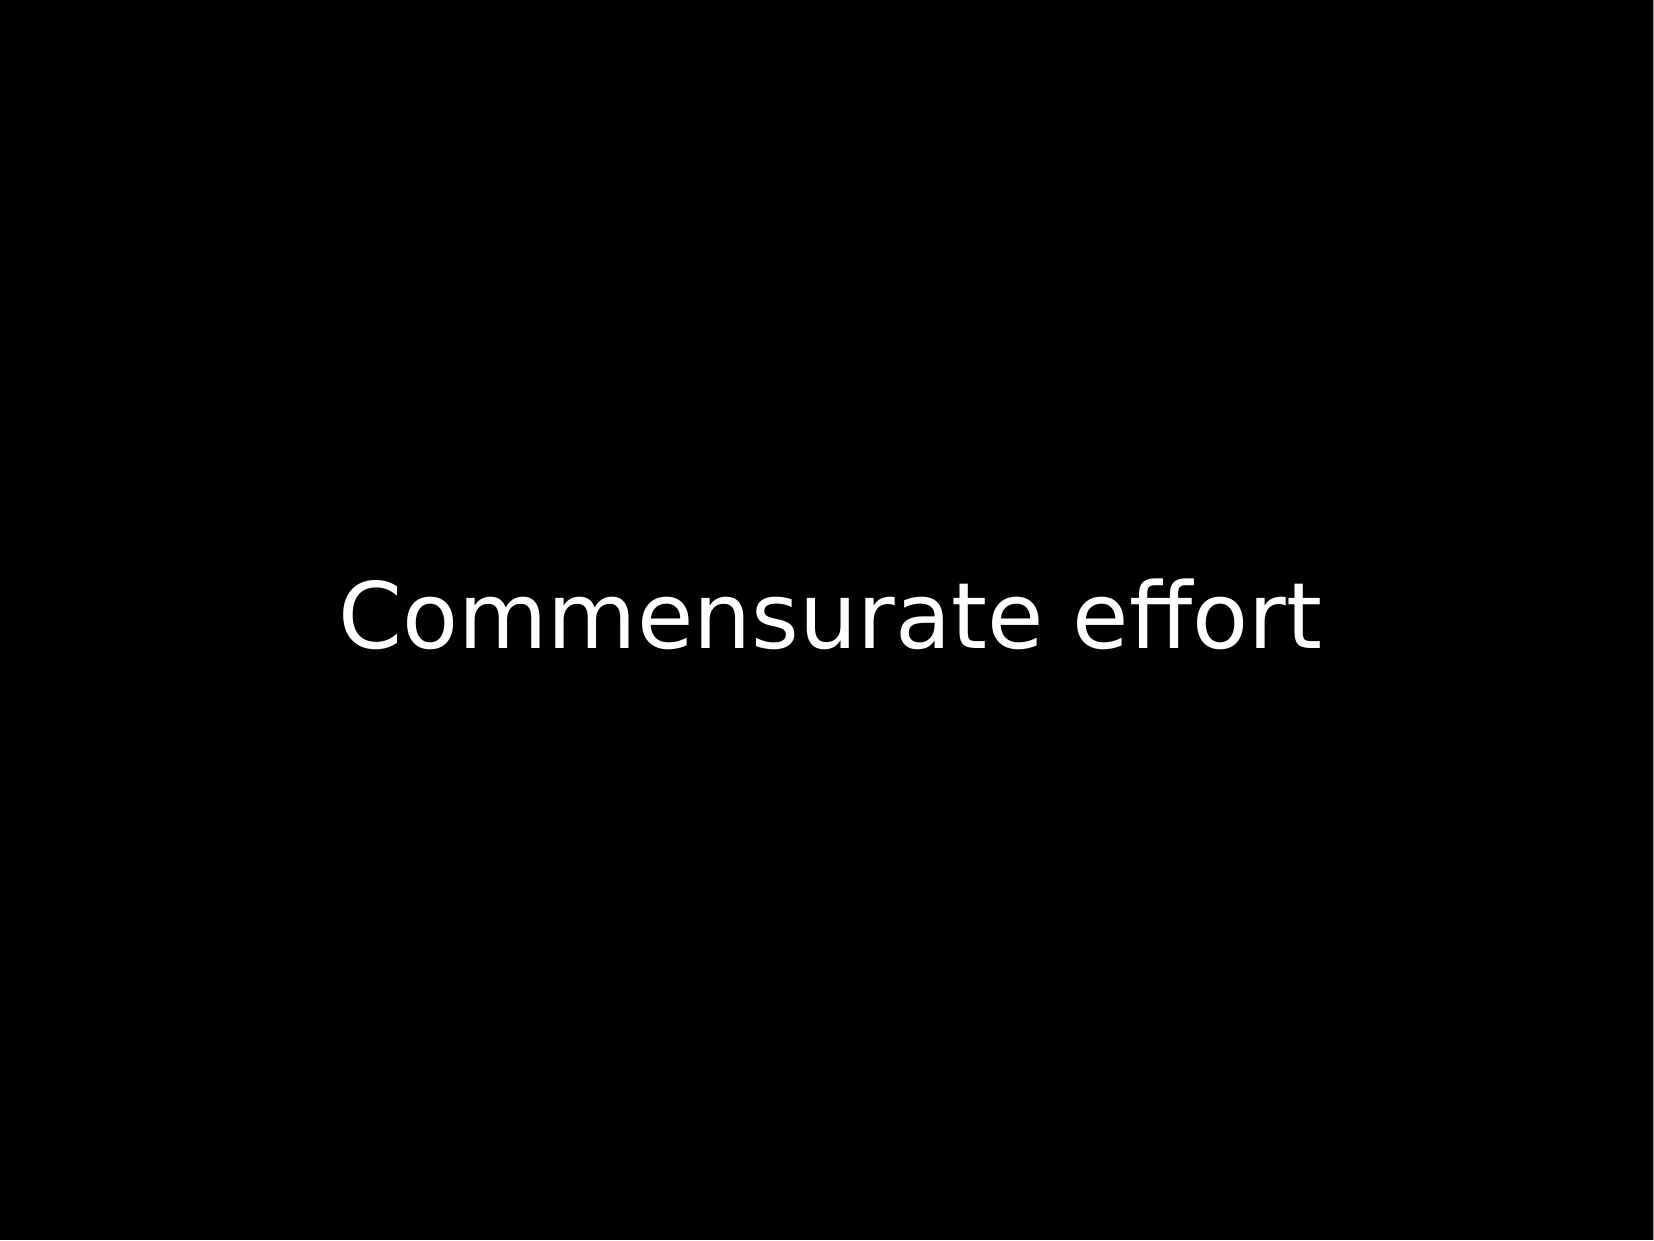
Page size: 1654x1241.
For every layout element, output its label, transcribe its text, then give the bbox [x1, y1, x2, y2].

title Commensurate effort [86, 520, 1576, 713]
